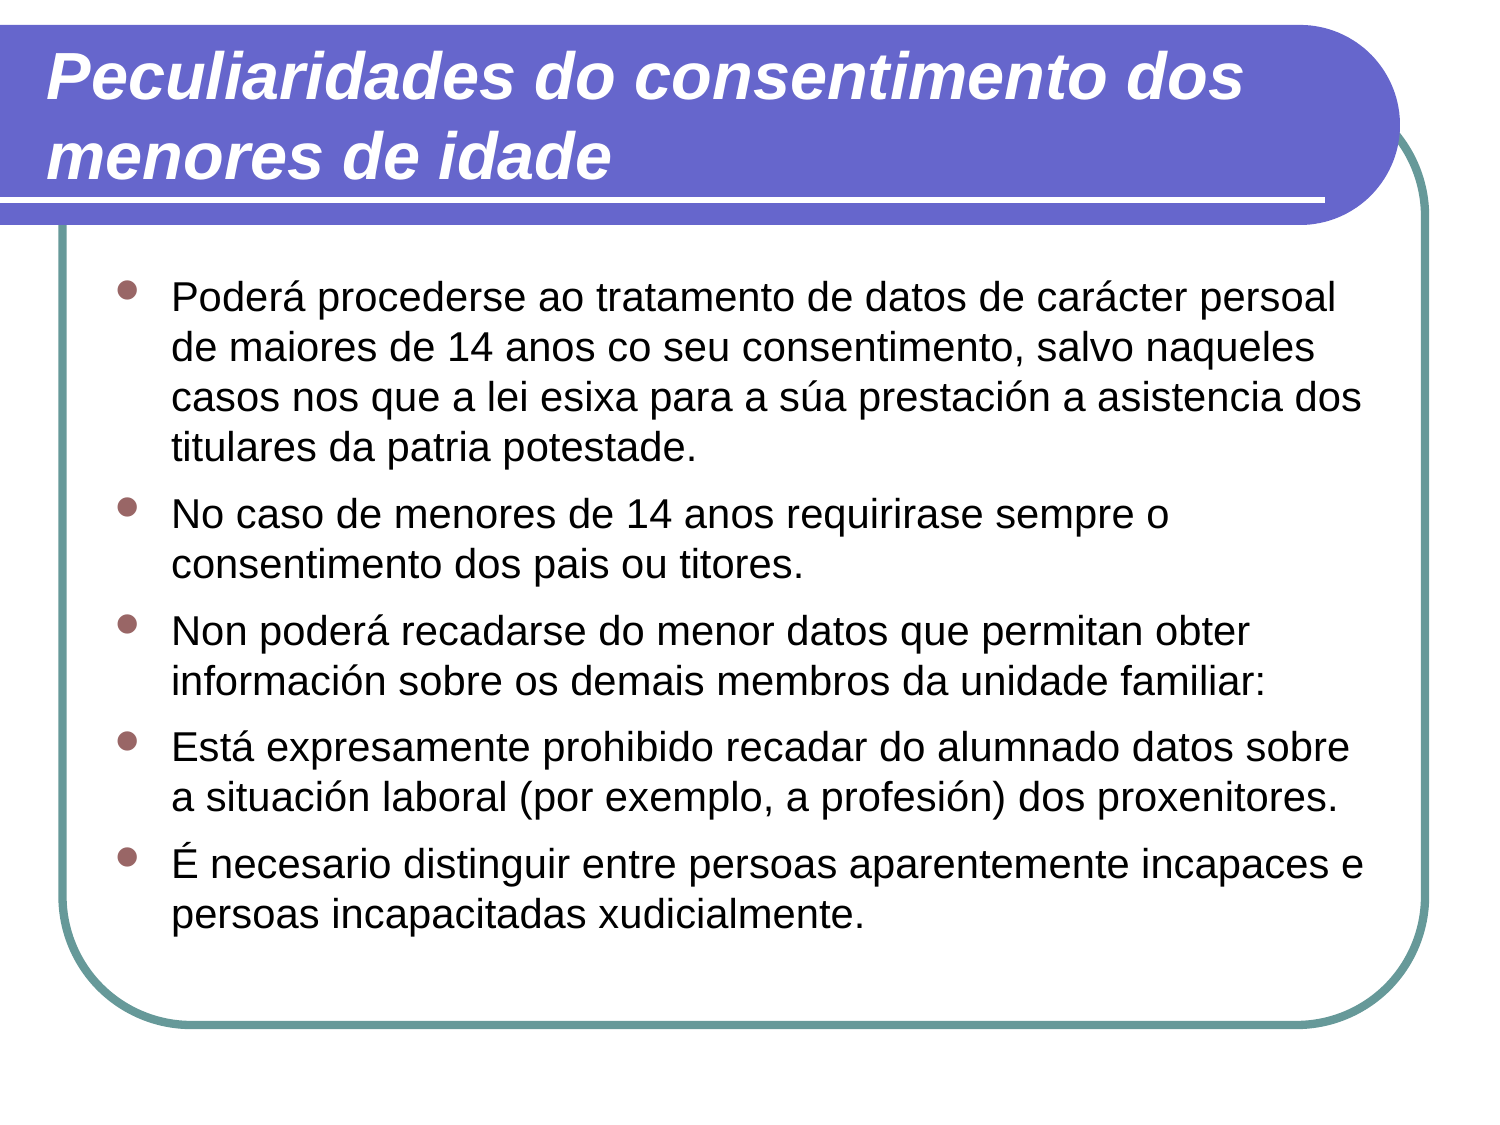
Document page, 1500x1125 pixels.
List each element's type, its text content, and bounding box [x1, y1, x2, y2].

list Poderá procederse ao tratamento de datos de carácter persoal de maiores de 14 anos co seu consentimento, salvo naqueles casos nos que a lei esixa para a súa prestación a asistencia dos titulares da patria potestade. No caso de menores de 14 anos requirirase sempre o consentimento dos pais ou titores. Non poderá recadarse do menor datos que permitan obter información sobre os demais membros da unidade familiar: Está expresamente prohibido recadar do alumnado datos sobre a situación laboral (por exemplo, a profesión) dos proxenitores. É necesario distinguir entre persoas aparentemente incapaces e persoas incapacitadas xudicialmente. [99, 262, 1401, 988]
title Peculiaridades do consentimento dos menores de idade [31, 0, 1347, 226]
